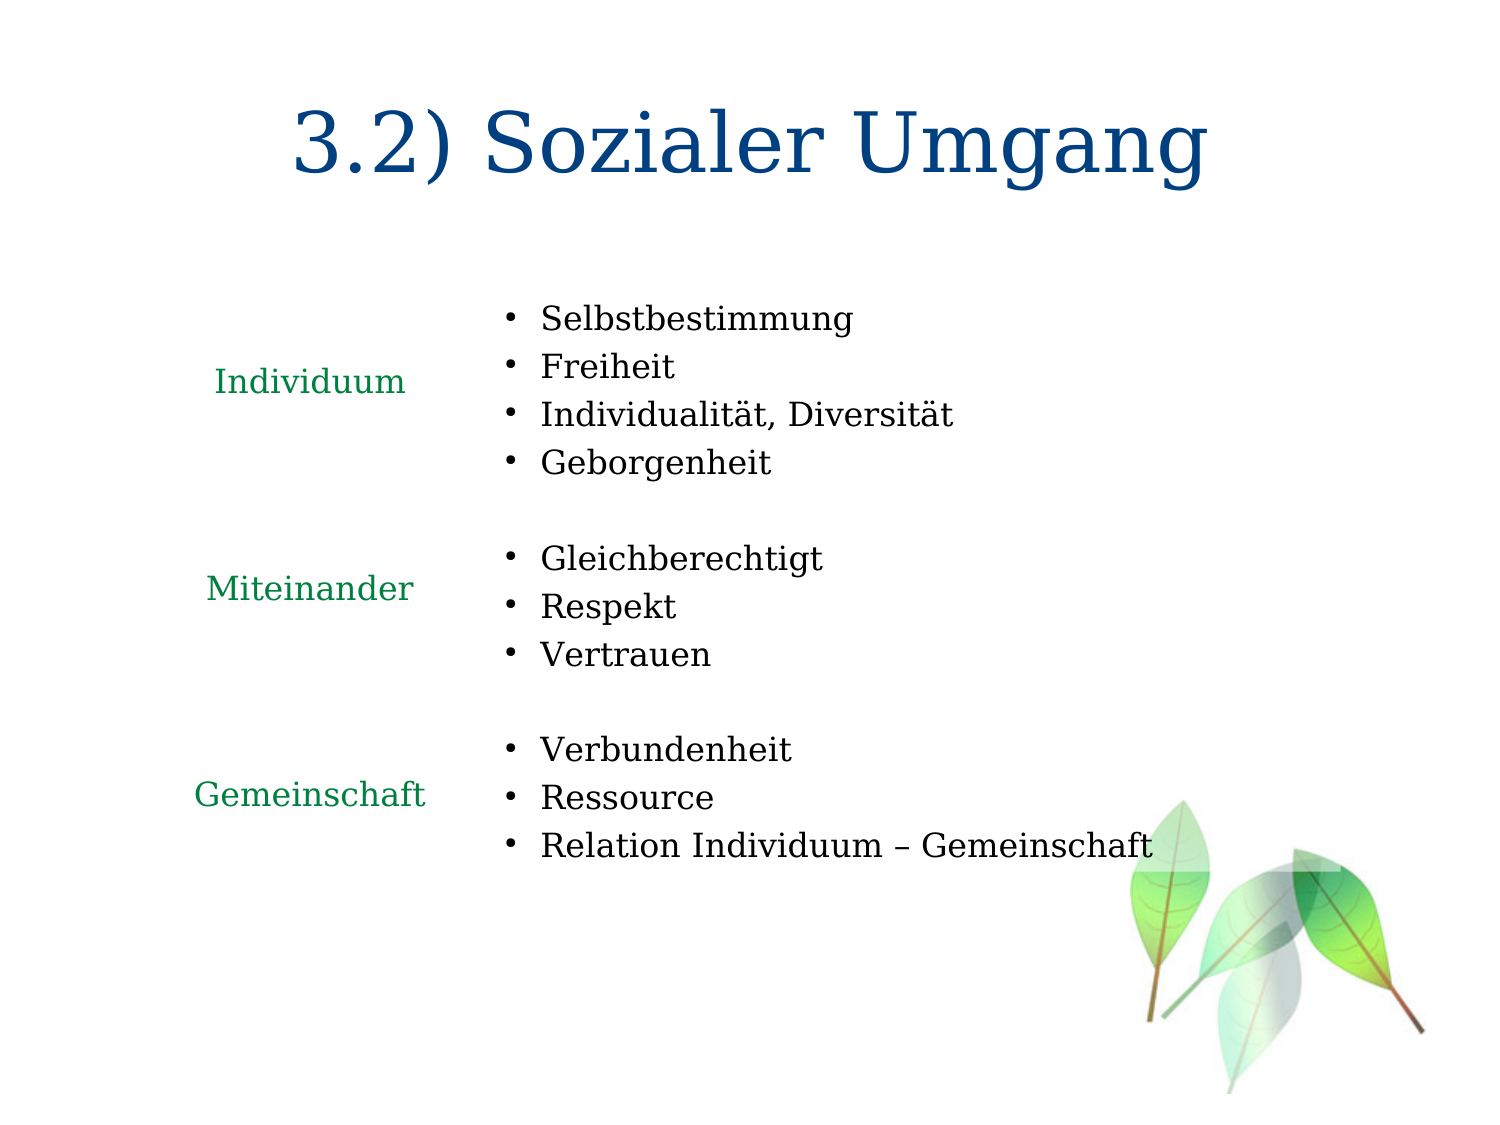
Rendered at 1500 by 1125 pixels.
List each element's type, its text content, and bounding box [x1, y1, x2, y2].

text_box Miteinander [135, 551, 485, 607]
text_box Individuum [135, 344, 485, 400]
title 3.2) Sozialer Umgang [75, 45, 1426, 233]
text_box Selbstbestimmung Freiheit Individualität, Diversität Geborgenheit Gleichberechtigt Respekt Vertrauen Verbundenheit Ressource Relation Individuum – Gemeinschaft [454, 242, 1341, 872]
picture [1130, 799, 1426, 1094]
text_box Gemeinschaft [135, 758, 485, 813]
